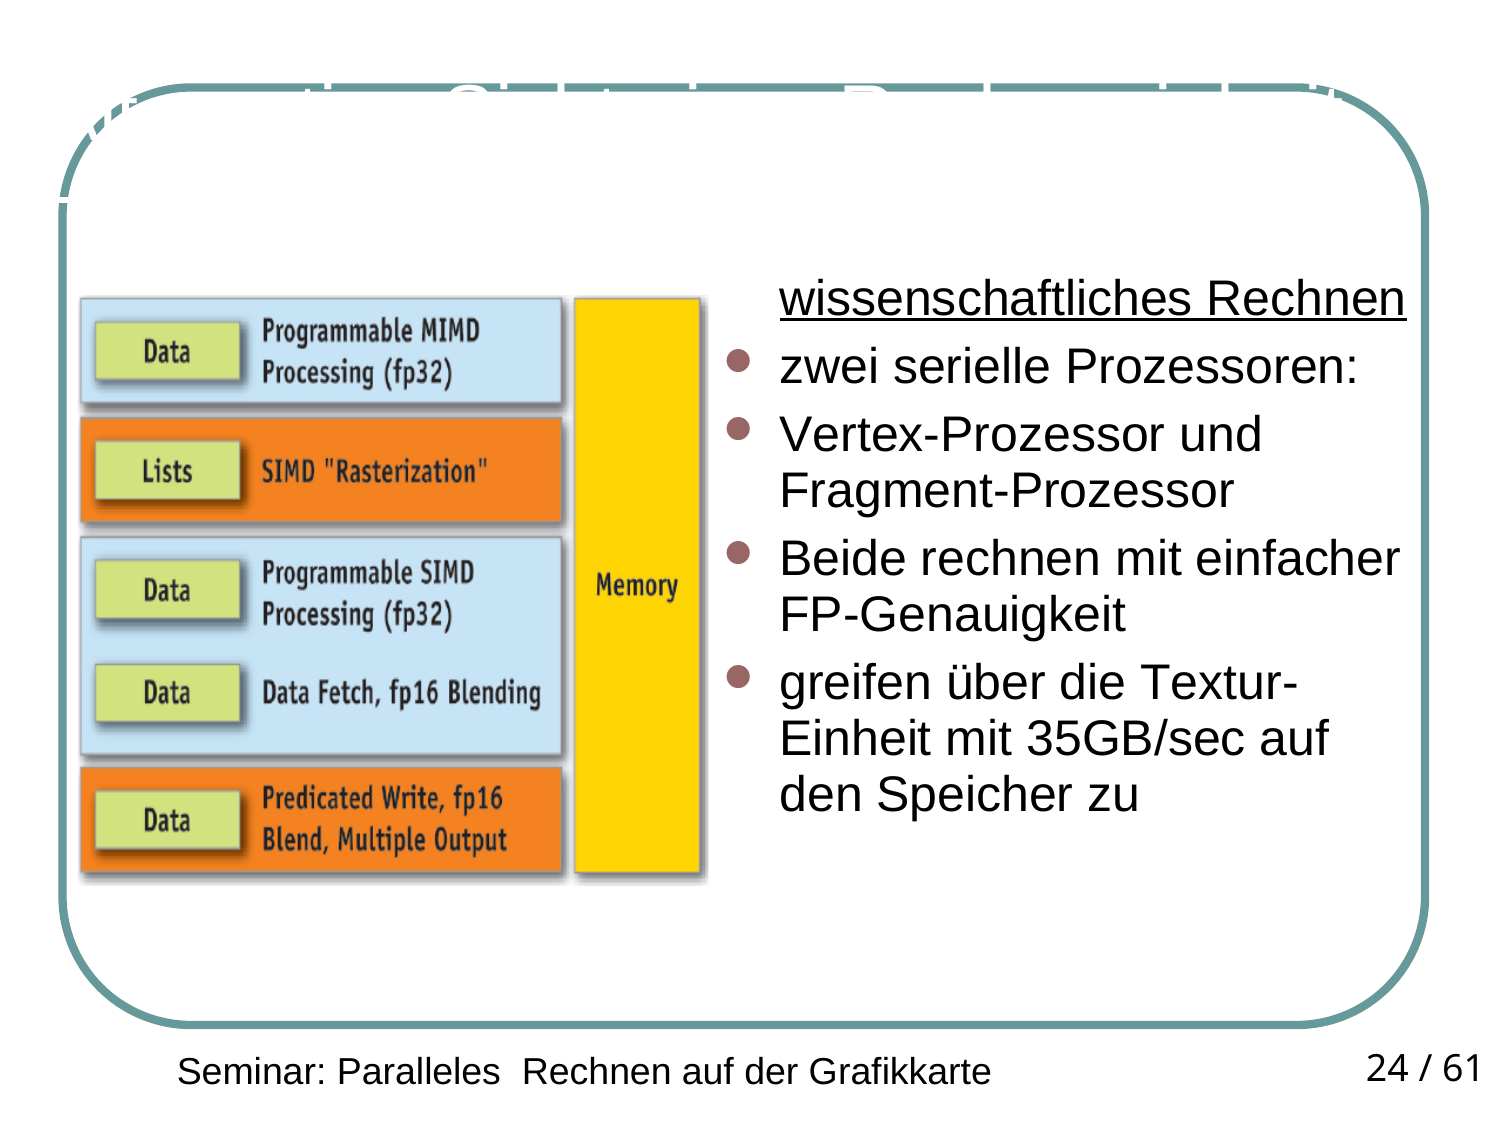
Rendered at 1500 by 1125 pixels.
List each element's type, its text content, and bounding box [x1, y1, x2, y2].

title Alternative Sicht einer Recheneinheit [31, 37, 1365, 188]
picture [77, 295, 708, 886]
list wissenschaftliches Rechnen zwei serielle Prozessoren: Vertex-Prozessor und Fragment-Prozessor Beide rechnen mit einfacher FP-Genauigkeit greifen über die Textur-Einheit mit 35GB/sec auf den Speicher zu [708, 262, 1436, 1035]
